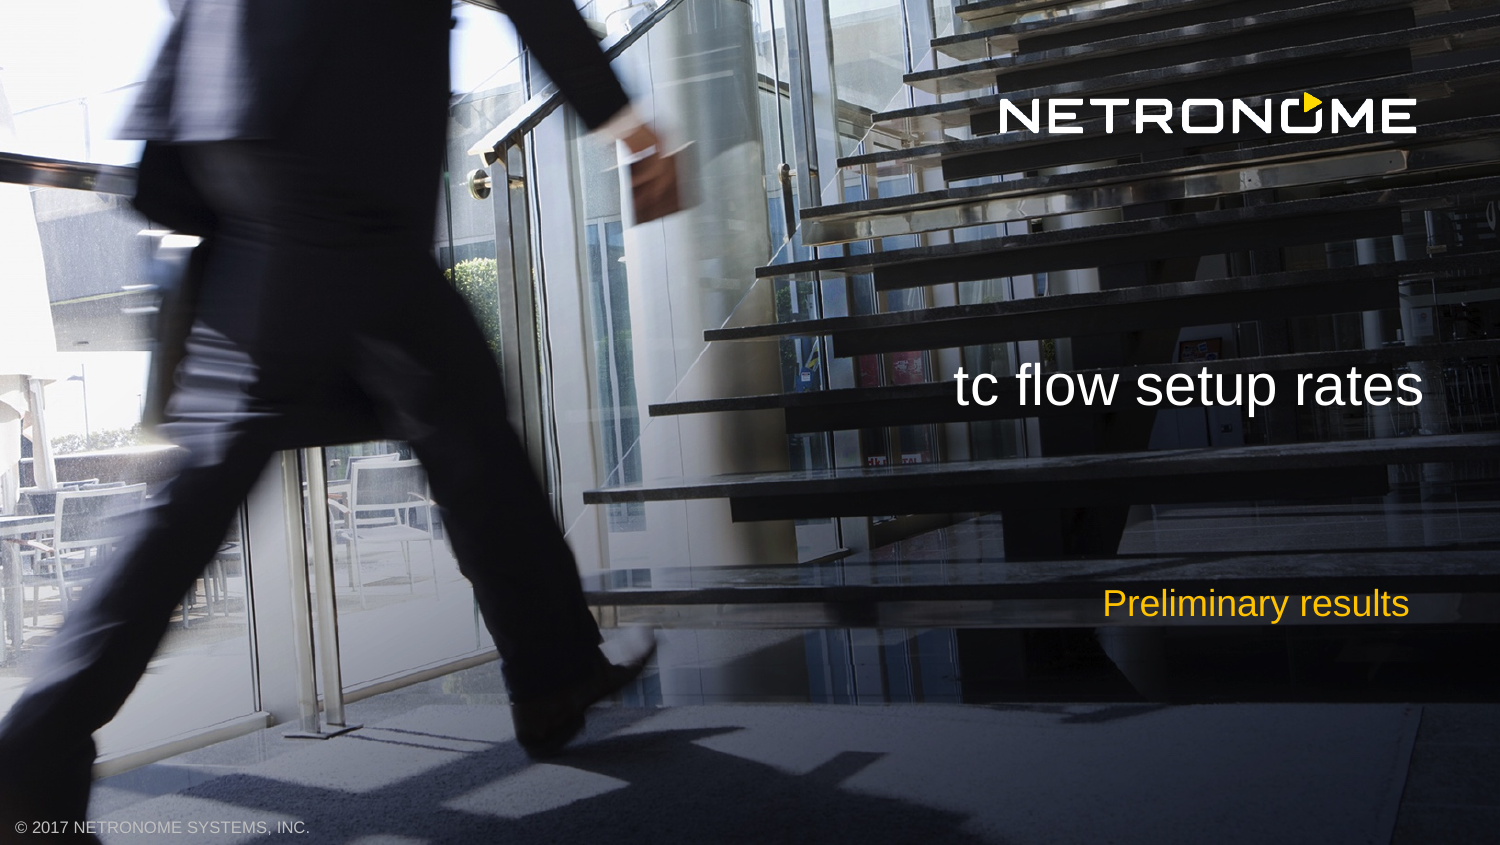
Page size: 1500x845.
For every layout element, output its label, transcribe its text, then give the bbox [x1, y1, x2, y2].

subtitle Preliminary results [474, 571, 1425, 655]
title tc flow setup rates [474, 347, 1425, 533]
picture [0, 0, 1500, 843]
